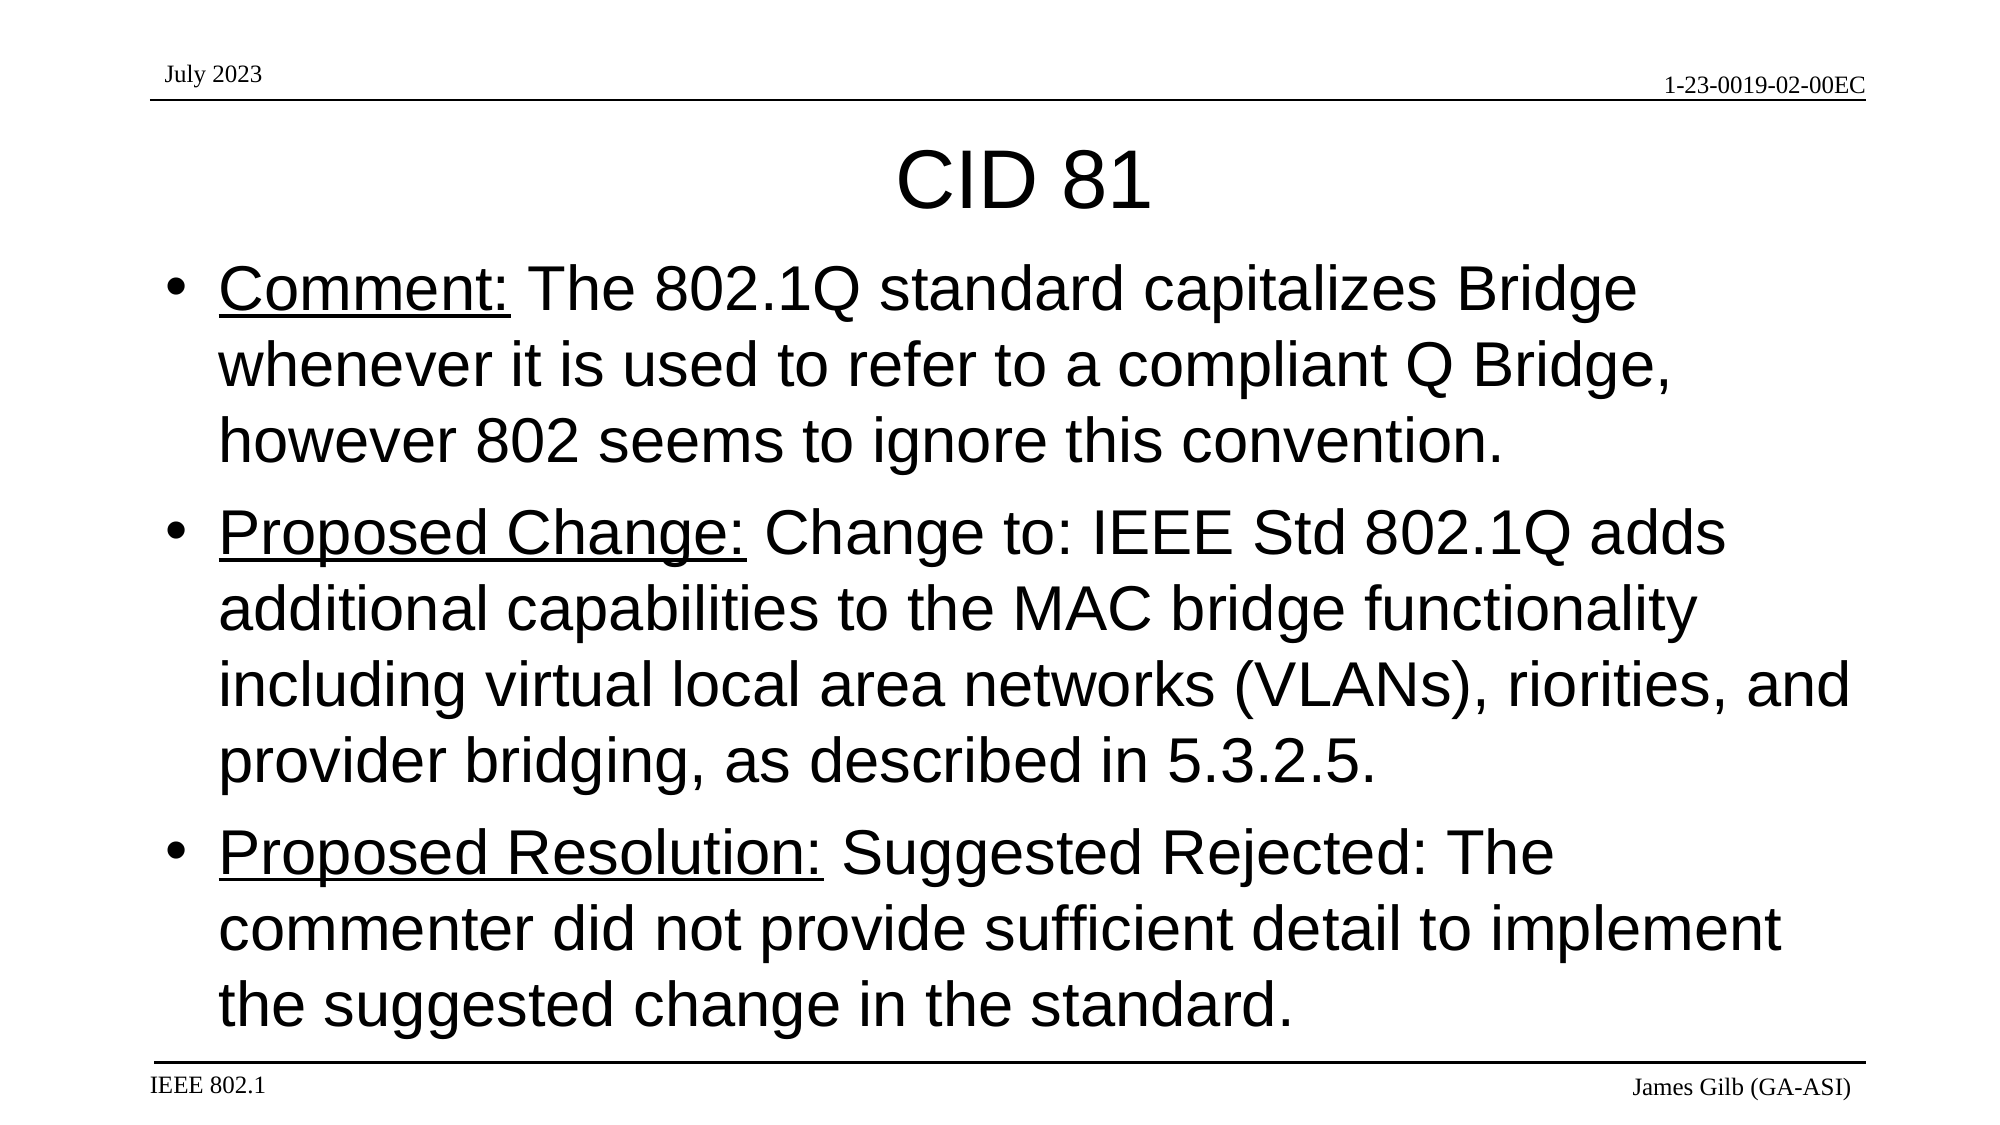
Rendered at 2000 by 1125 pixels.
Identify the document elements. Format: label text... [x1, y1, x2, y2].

title CID 81 [149, 112, 1900, 238]
list Comment: The 802.1Q standard capitalizes Bridge whenever it is used to refer to a compliant Q Bridge, however 802 seems to ignore this convention. Proposed Change: Change to: IEEE Std 802.1Q adds additional capabilities to the MAC bridge functionality including virtual local area networks (VLANs), riorities, and provider bridging, as described in 5.3.2.5. Proposed Resolution: Suggested Rejected: The commenter did not provide sufficient detail to implement the suggested change in the standard. [149, 239, 1900, 1051]
